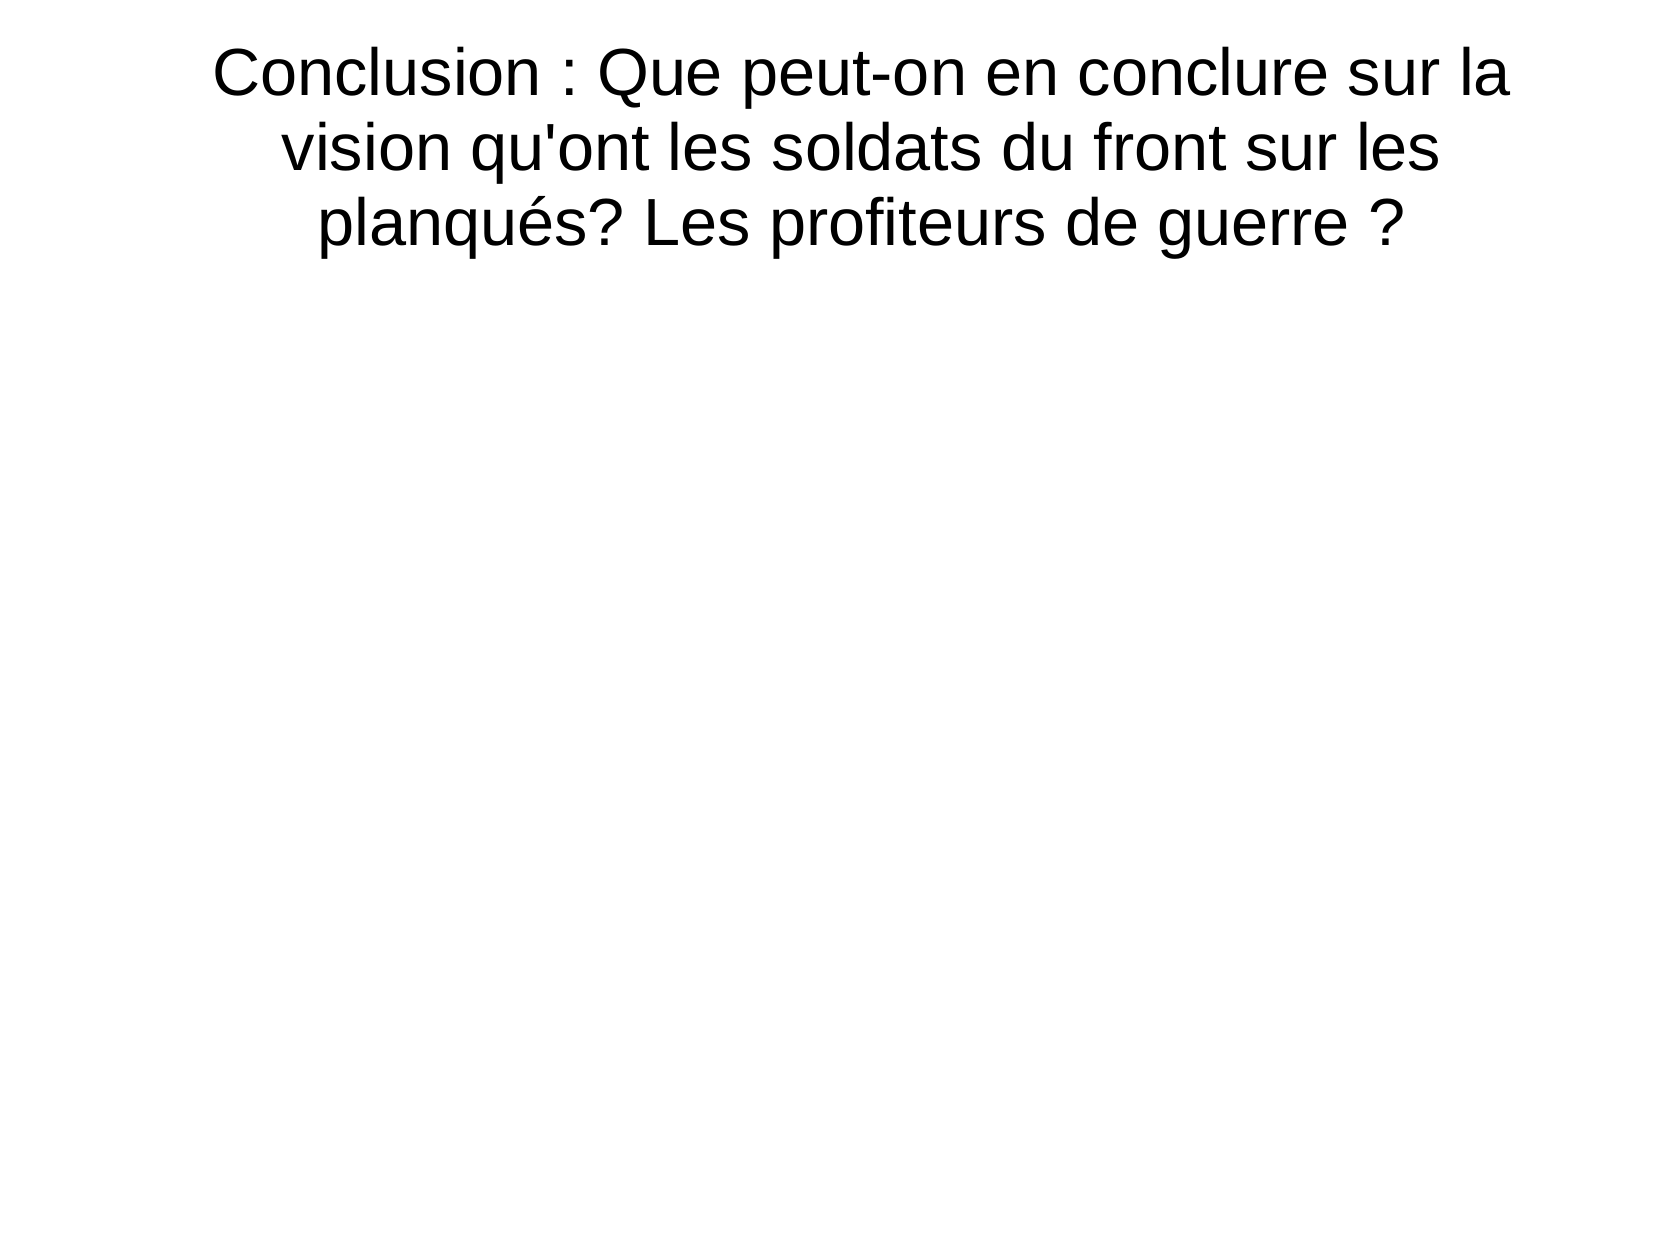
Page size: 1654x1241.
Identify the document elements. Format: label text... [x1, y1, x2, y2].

list Conclusion : Que peut-on en conclure sur la vision qu'ont les soldats du front sur les planqués? Les profiteurs de guerre ? [82, 35, 1571, 1010]
